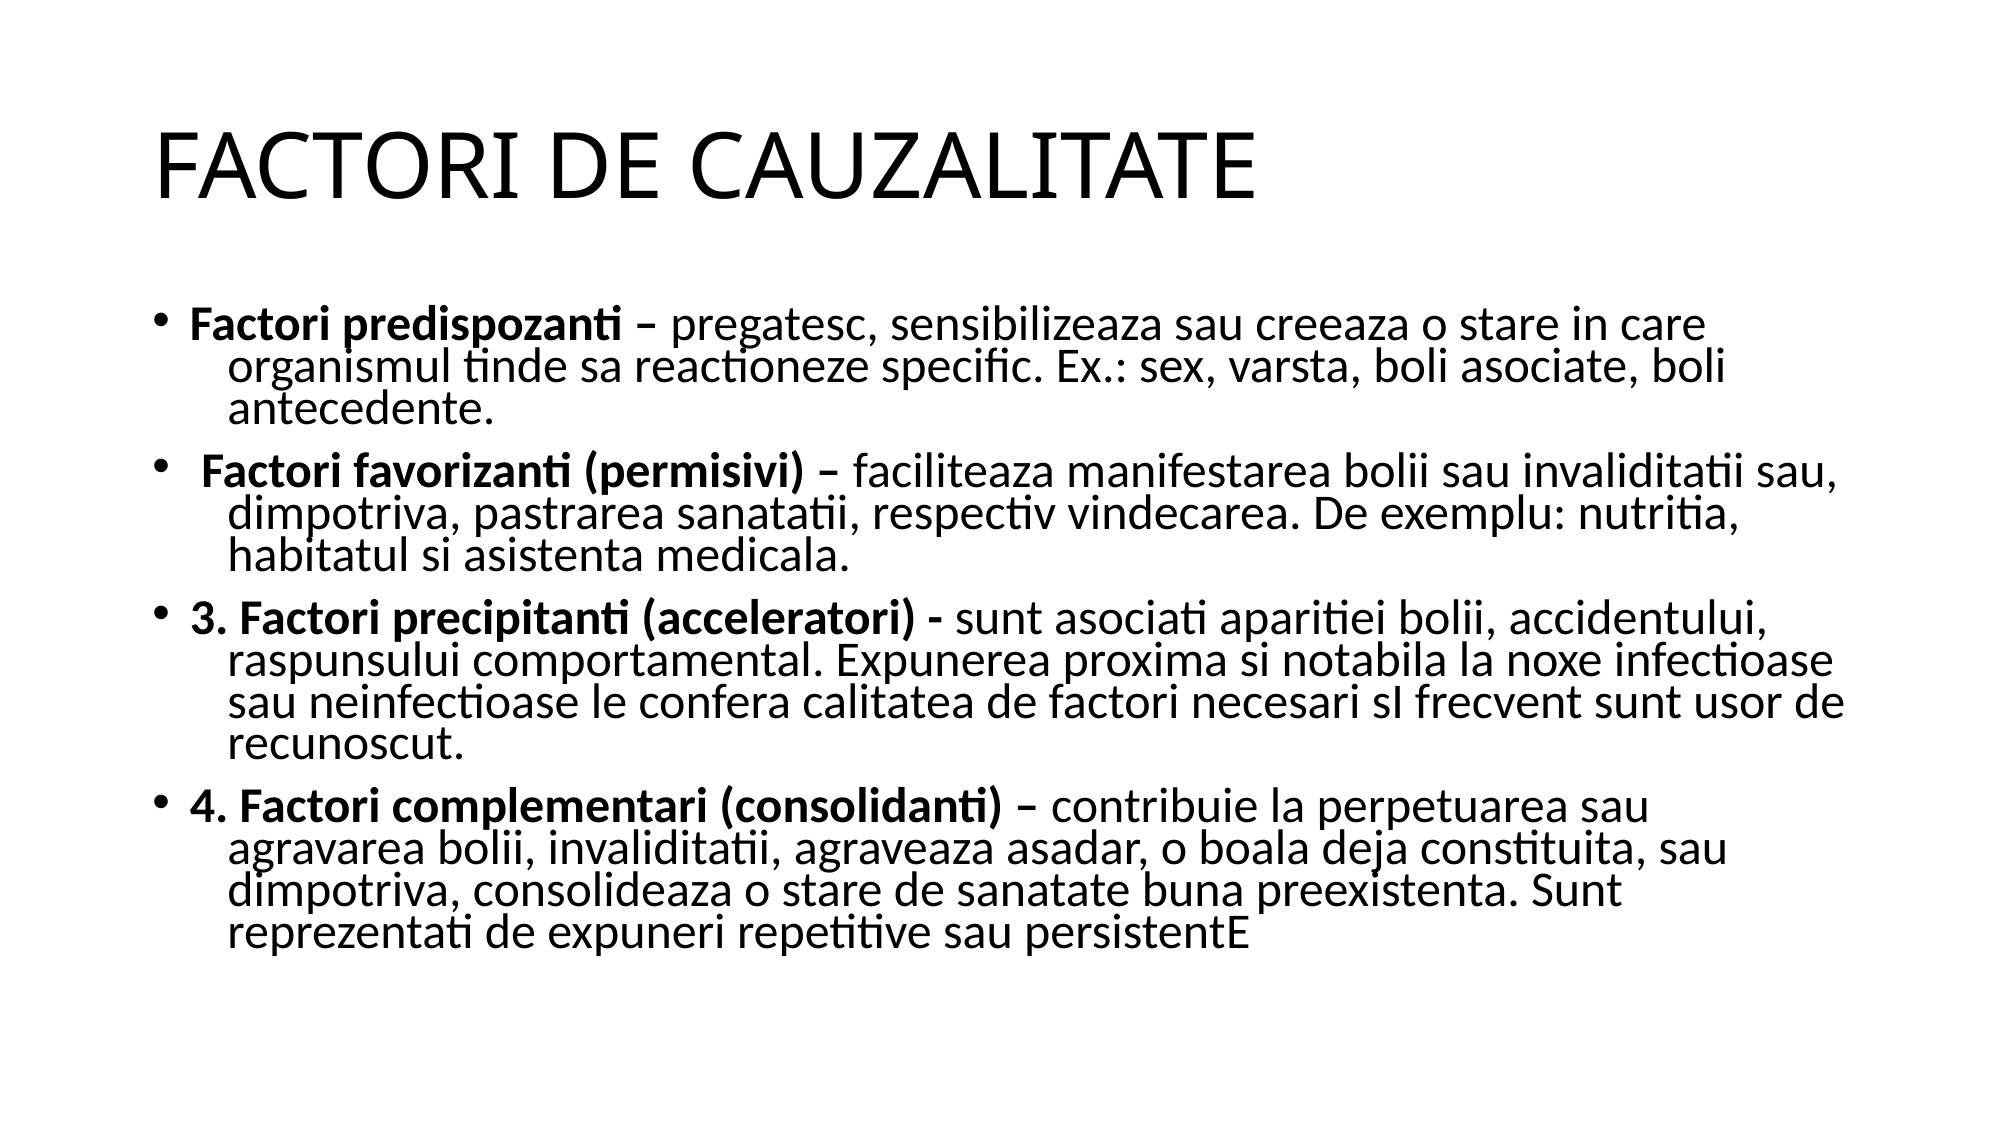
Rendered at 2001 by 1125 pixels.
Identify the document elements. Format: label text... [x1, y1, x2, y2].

list Factori predispozanti – pregatesc, sensibilizeaza sau creeaza o stare in care organismul tinde sa reactioneze specific. Ex.: sex, varsta, boli asociate, boli antecedente. Factori favorizanti (permisivi) – faciliteaza manifestarea bolii sau invaliditatii sau, dimpotriva, pastrarea sanatatii, respectiv vindecarea. De exemplu: nutritia, habitatul si asistenta medicala. 3. Factori precipitanti (acceleratori) - sunt asociati aparitiei bolii, accidentului, raspunsului comportamental. Expunerea proxima si notabila la noxe infectioase sau neinfectioase le confera calitatea de factori necesari sI frecvent sunt usor de recunoscut. 4. Factori complementari (consolidanti) – contribuie la perpetuarea sau agravarea bolii, invaliditatii, agraveaza asadar, o boala deja constituita, sau dimpotriva, consolideaza o stare de sanatate buna preexistenta. Sunt reprezentati de expuneri repetitive sau persistentE [137, 299, 1863, 1014]
title FACTORI DE CAUZALITATE [137, 59, 1863, 278]
